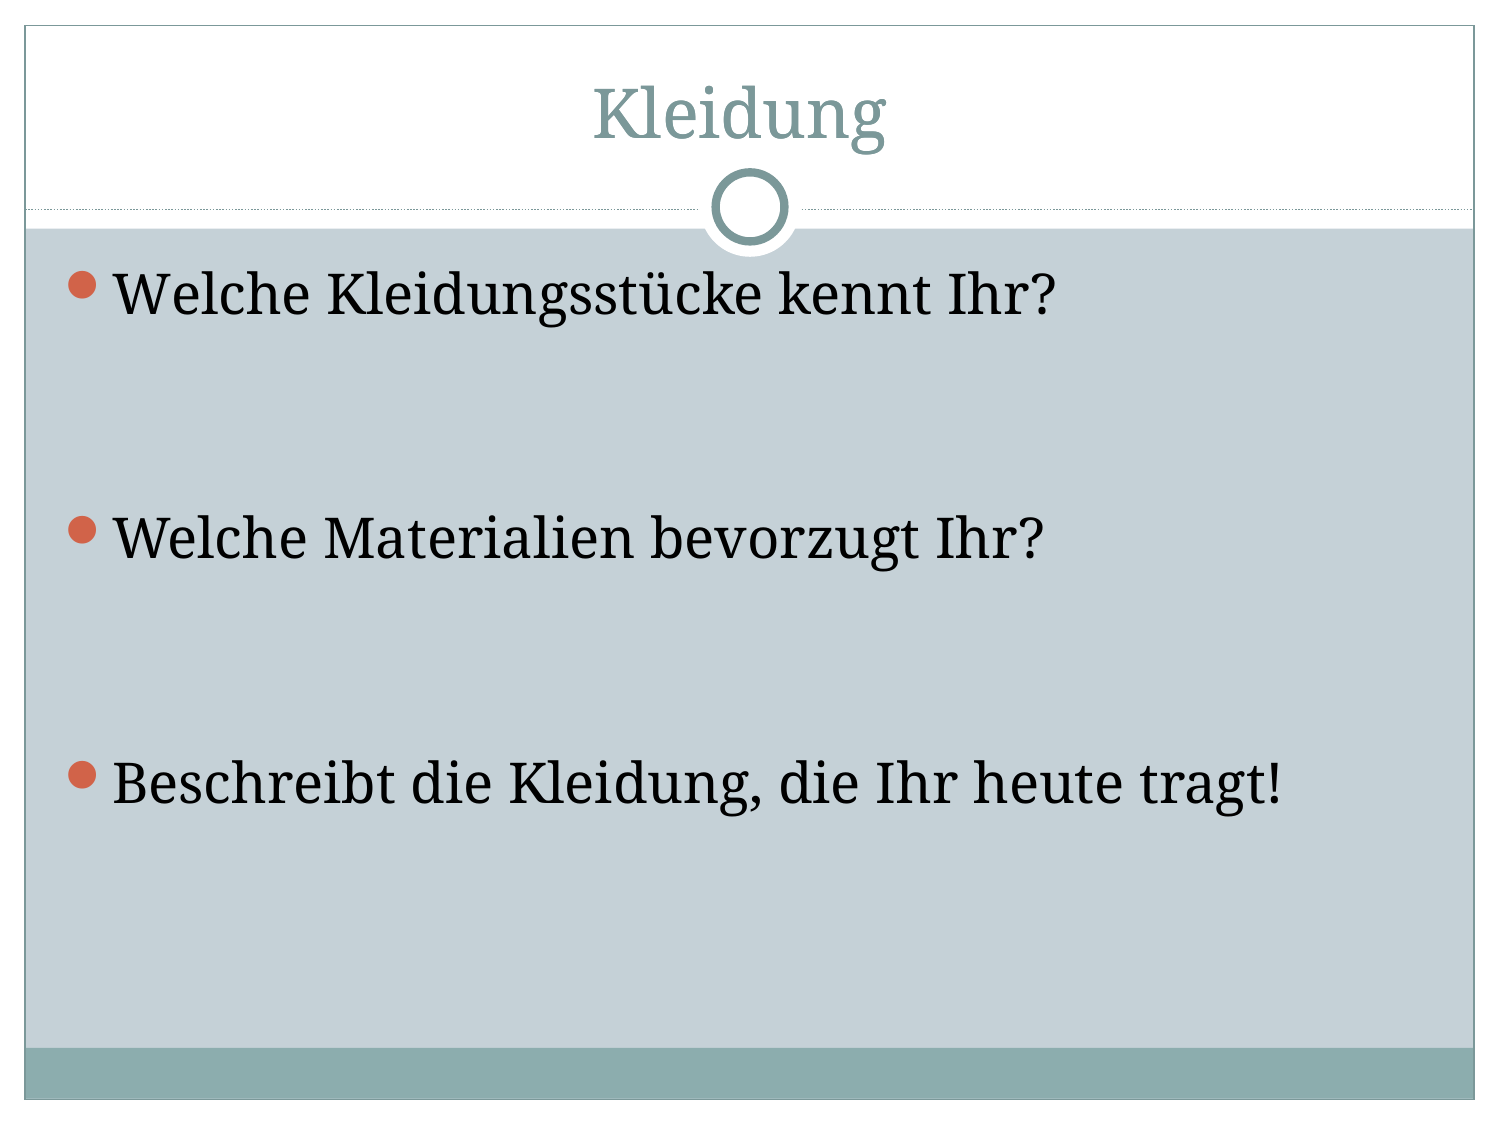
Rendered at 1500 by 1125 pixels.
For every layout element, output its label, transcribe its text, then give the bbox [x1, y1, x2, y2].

list Welche Kleidungsstücke kennt Ihr? Welche Materialien bevorzugt Ihr? Beschreibt die Kleidung, die Ihr heute tragt! [49, 250, 1445, 1001]
text_box Kleidung [58, 35, 1459, 160]
